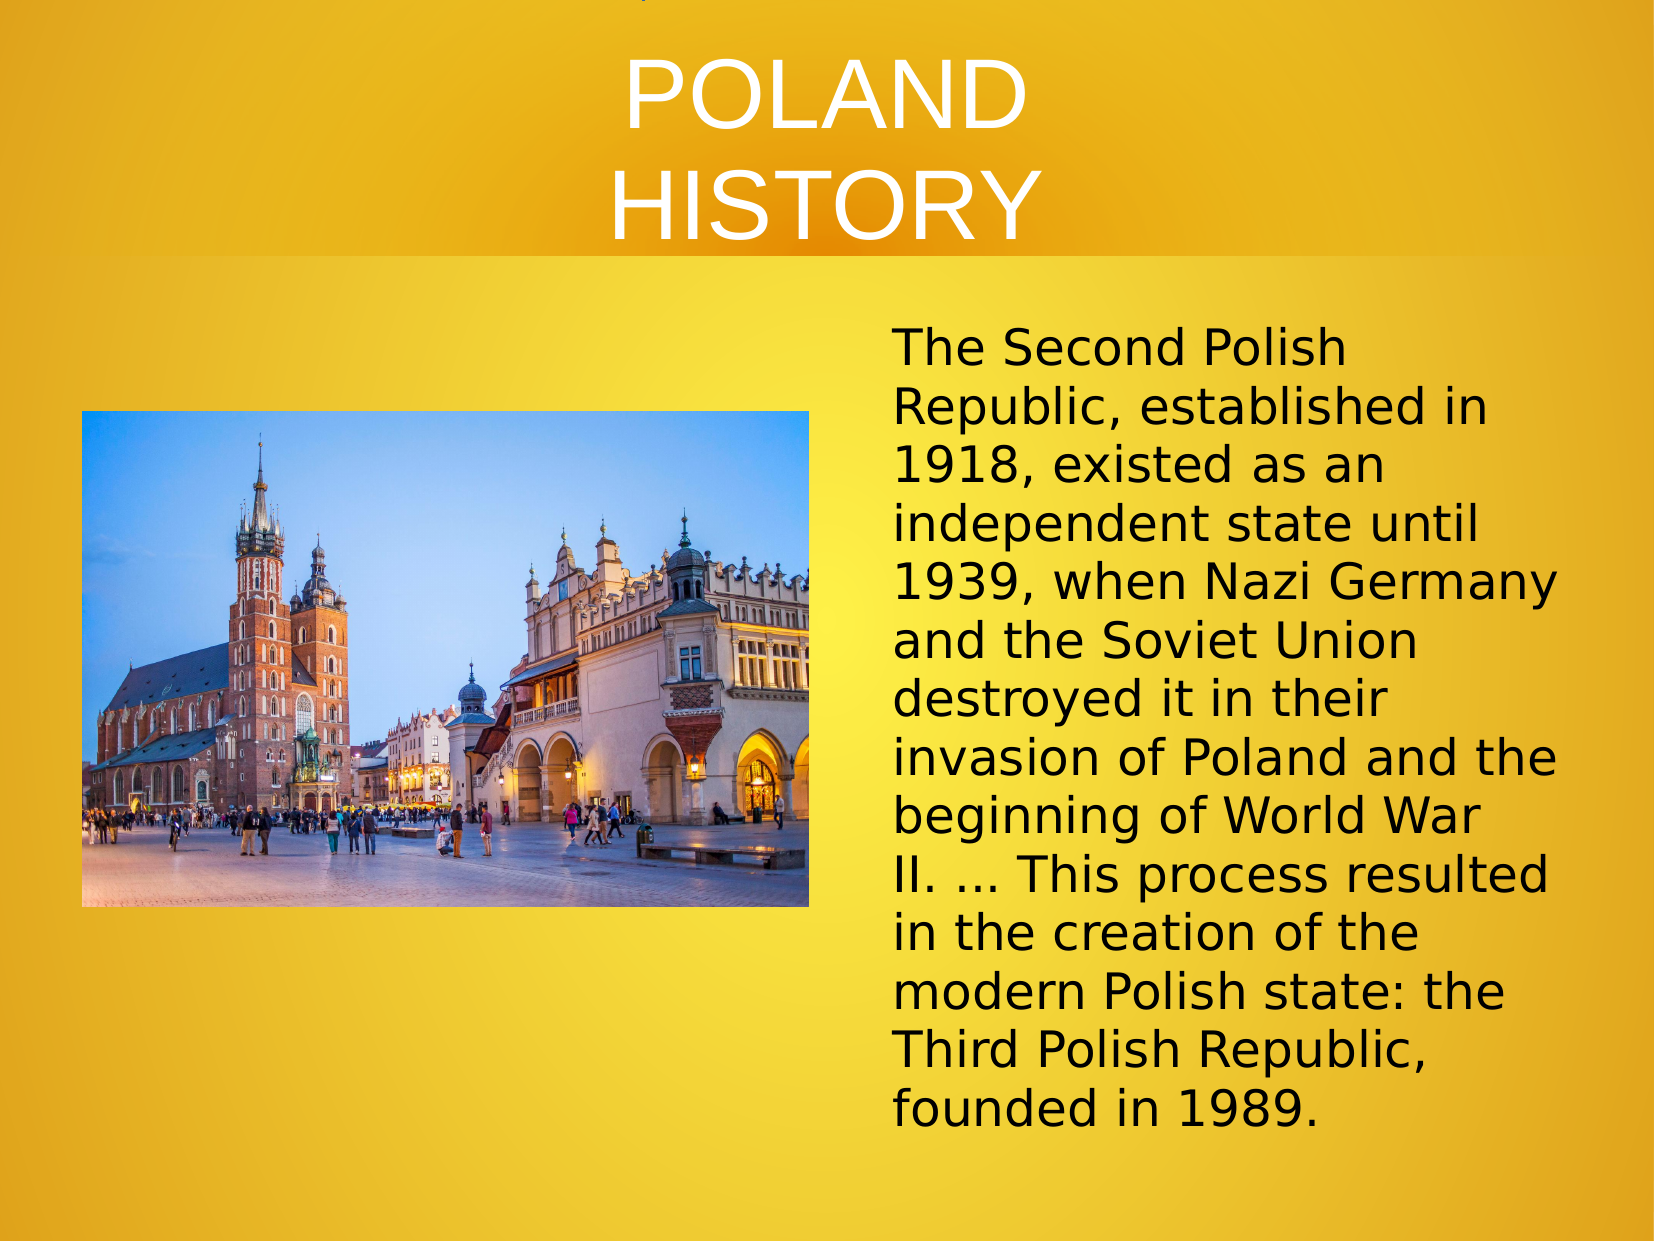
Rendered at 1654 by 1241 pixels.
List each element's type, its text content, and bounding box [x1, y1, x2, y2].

list The Second Polish Republic, established in 1918, existed as an independent state until 1939, when Nazi Germany and the Soviet Union destroyed it in their invasion of Poland and the beginning of World War II. ... This process resulted in the creation of the modern Polish state: the Third Polish Republic, founded in 1989. [845, 318, 1572, 1146]
title POLAND HISTORY [82, 38, 1571, 261]
picture [82, 411, 809, 907]
